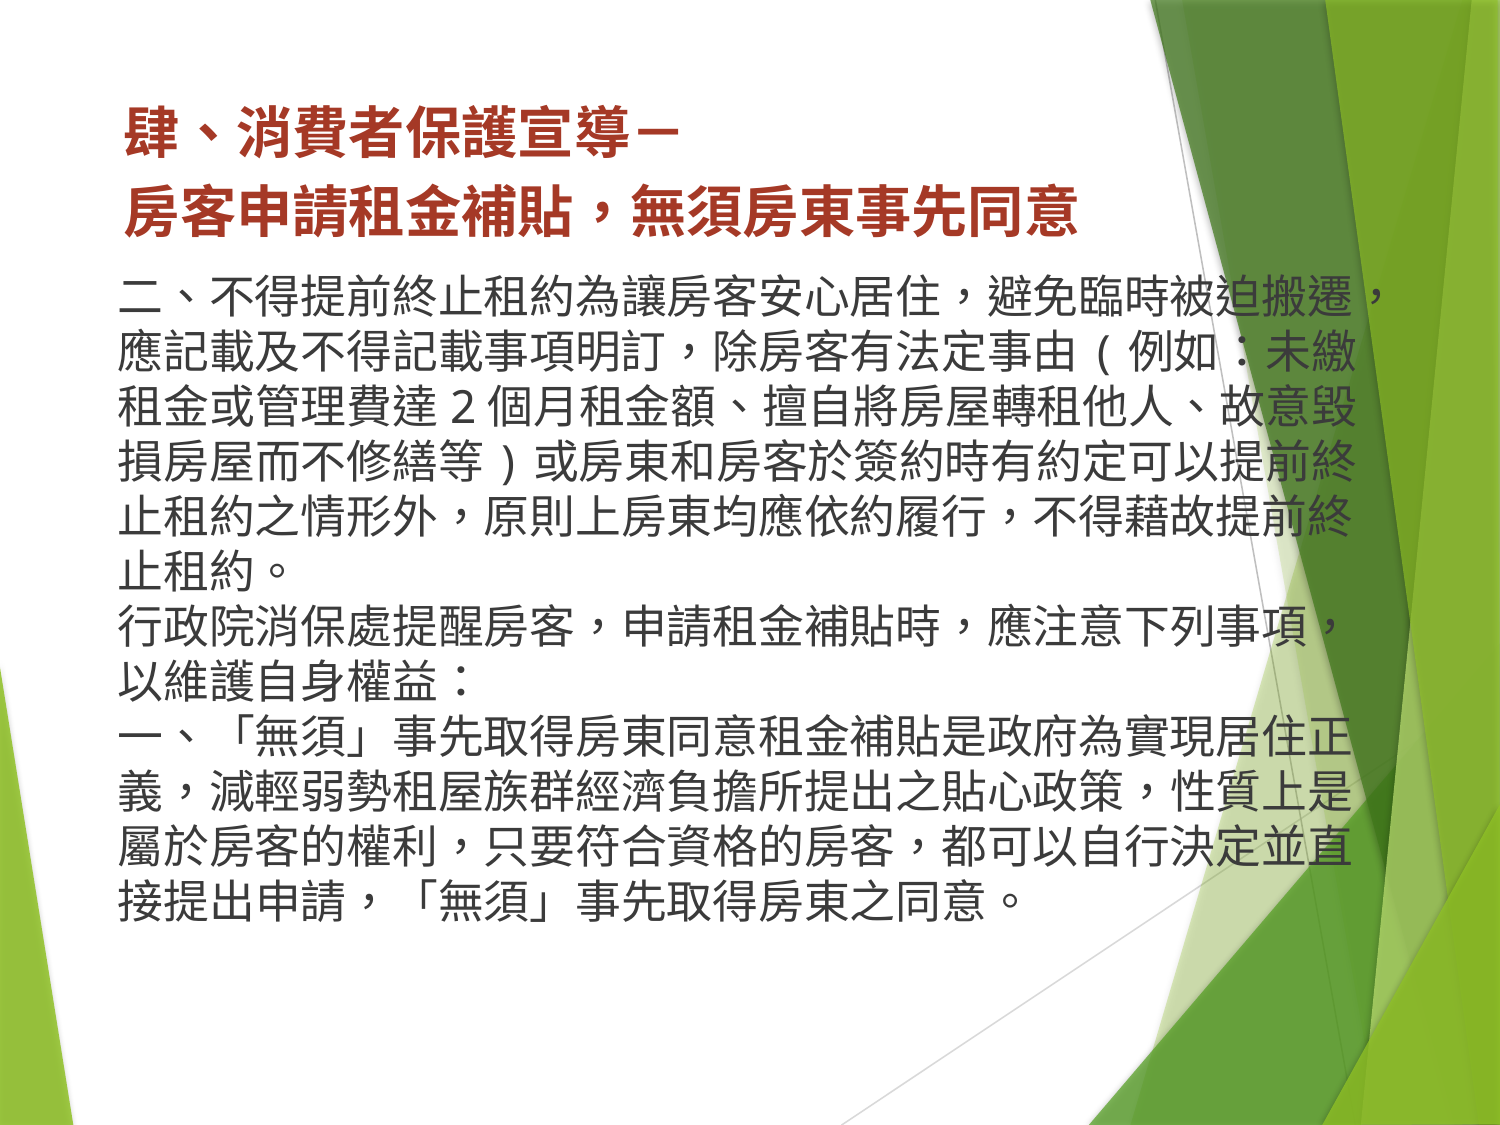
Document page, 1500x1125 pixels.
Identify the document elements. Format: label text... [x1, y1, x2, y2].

text_box 肆、消費者保護宣導－ 房客申請租金補貼，無須房東事先同意 [108, 90, 1385, 252]
text_box 二、不得提前終止租約為讓房客安心居住，避免臨時被迫搬遷，應記載及不得記載事項明訂，除房客有法定事由(例如：未繳租金或管理費達2個月租金額、擅自將房屋轉租他人、故意毀損房屋而不修繕等)或房東和房客於簽約時有約定可以提前終止租約之情形外，原則上房東均應依約履行，不得藉故提前終止租約。 行政院消保處提醒房客，申請租金補貼時，應注意下列事項，以維護自身權益： 一、「無須」事先取得房東同意租金補貼是政府為實現居住正義，減輕弱勢租屋族群經濟負擔所提出之貼心政策，性質上是屬於房客的權利，只要符合資格的房客，都可以自行決定並直接提出申請，「無須」事先取得房東之同意。 [103, 260, 1379, 936]
